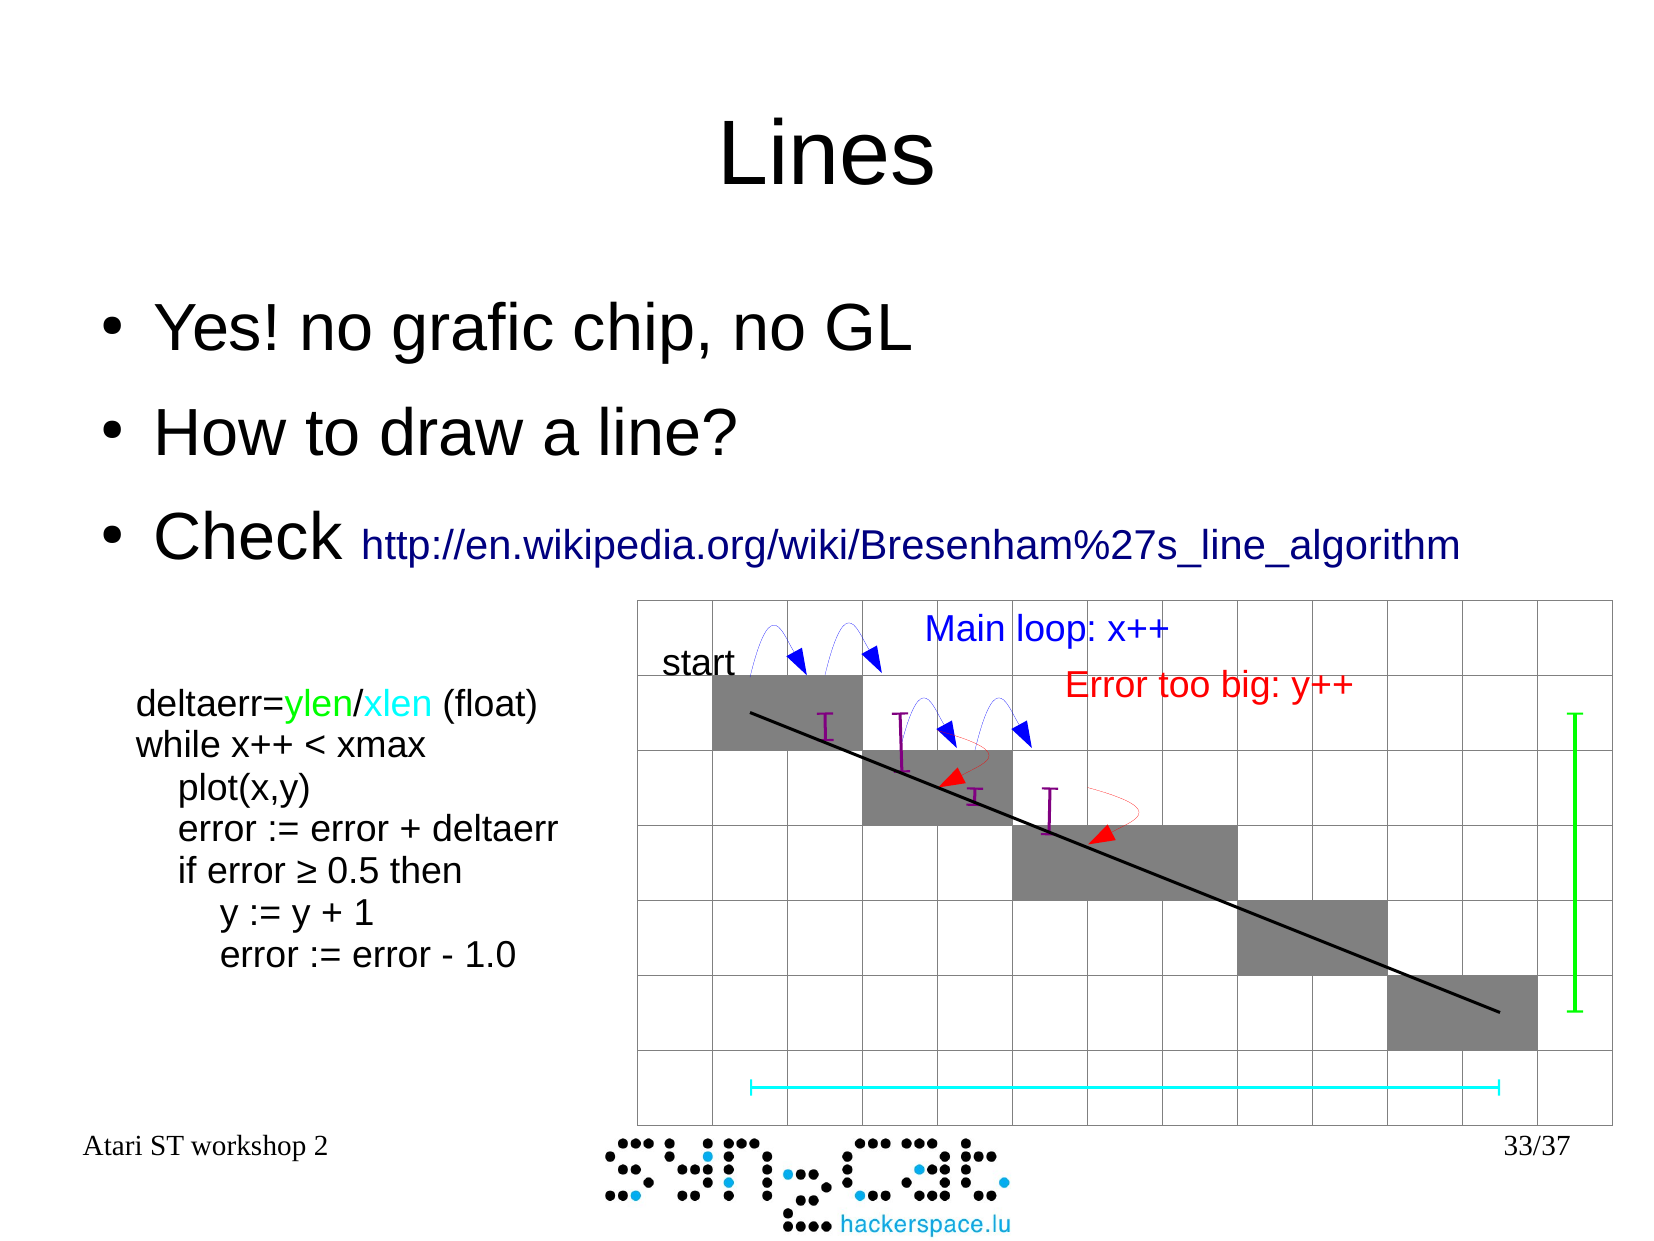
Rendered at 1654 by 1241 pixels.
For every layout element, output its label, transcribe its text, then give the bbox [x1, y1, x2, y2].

picture [600, 1124, 1025, 1241]
text_box start [647, 634, 751, 713]
list Yes! no grafic chip, no GL How to draw a line? Check http://en.wikipedia.org/wiki/Bresenham%27s_line_algorithm [82, 290, 1571, 1109]
text_box Main loop: x++ [909, 600, 1185, 657]
title Lines [82, 49, 1571, 257]
text_box Error too big: y++ [1050, 655, 1369, 713]
text_box deltaerr=ylen/xlen (float) while x++ < xmax plot(x,y) error := error + deltaerr if error ≥ 0.5 then y := y + 1 error := error - 1.0 [68, 674, 575, 984]
